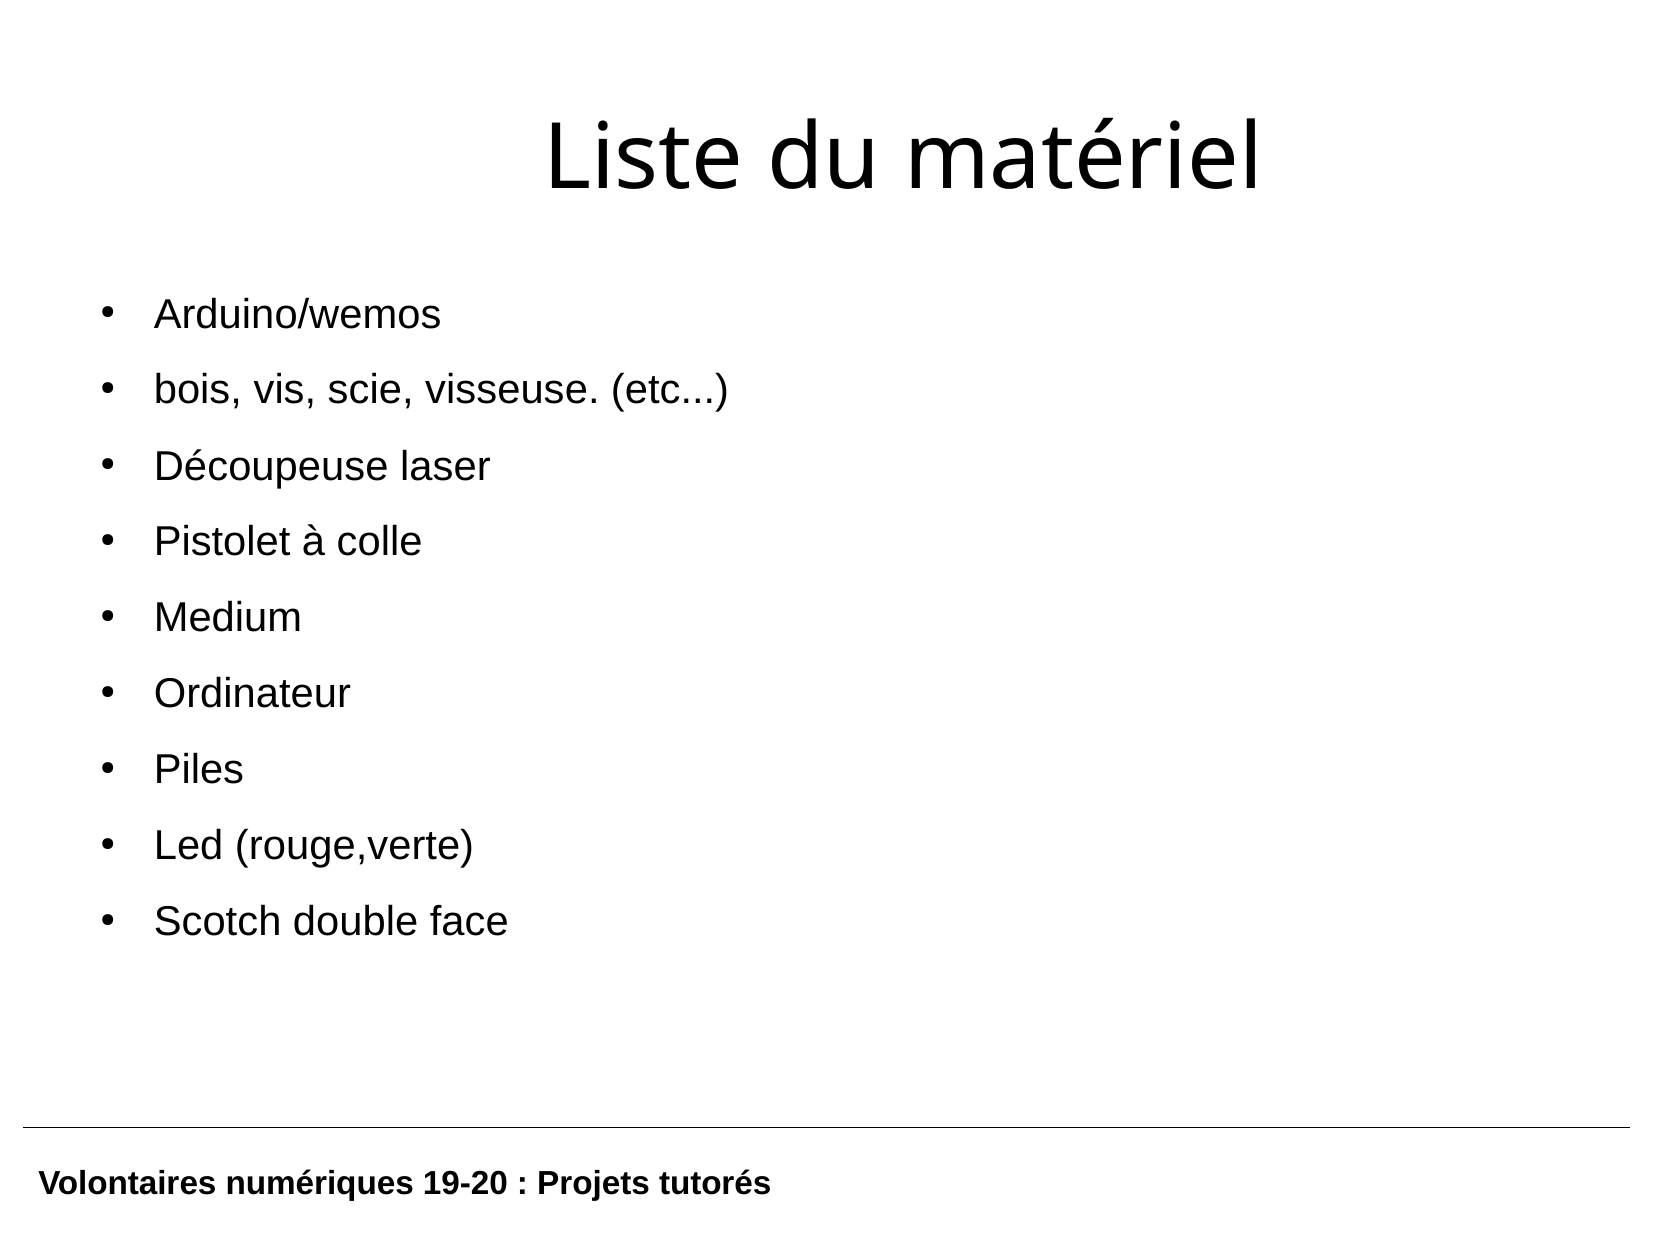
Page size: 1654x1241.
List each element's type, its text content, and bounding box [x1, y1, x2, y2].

list Arduino/wemos bois, vis, scie, visseuse. (etc...) Découpeuse laser Pistolet à colle Medium Ordinateur Piles Led (rouge,verte) Scotch double face [82, 290, 1571, 1109]
title Liste du matériel [236, 49, 1571, 257]
text_box Volontaires numériques 19-20 : Projets tutorés [23, 1157, 945, 1210]
